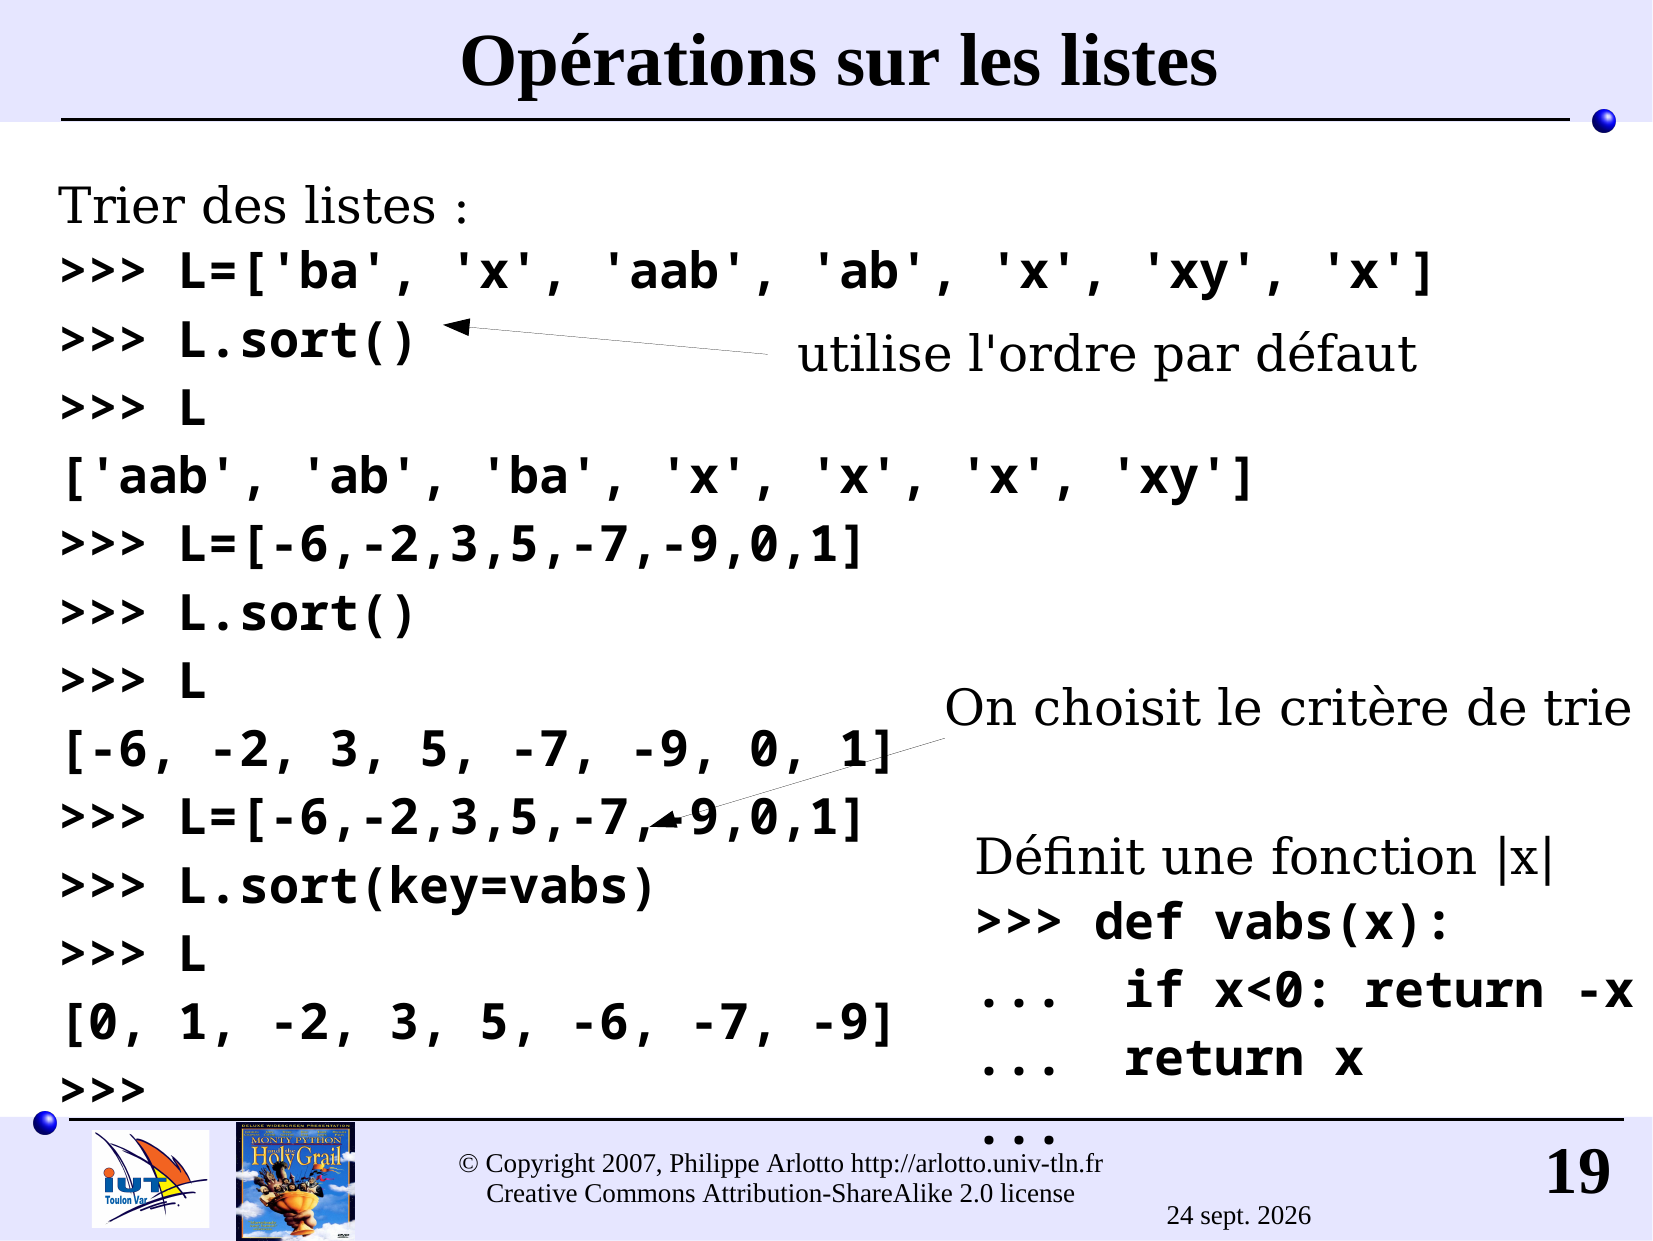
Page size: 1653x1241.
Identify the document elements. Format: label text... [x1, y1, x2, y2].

picture [236, 1122, 355, 1241]
text_box utilise l'ordre par défaut [797, 324, 1418, 384]
title Opérations sur les listes [95, 11, 1585, 110]
text_box Définit une fonction |x| >>> def vabs(x): ... if x<0: return -x ... return x ... [974, 827, 1635, 1182]
text_box Trier des listes : >>> L=['ba', 'x', 'aab', 'ab', 'x', 'xy', 'x'] >>> L.sort() >>> L ['aab', 'ab', 'ba', 'x', 'x', 'x', 'xy'] >>> L=[-6,-2,3,5,-7,-9,0,1] >>> L.sort() >>> L [-6, -2, 3, 5, -7, -9, 0, 1] >>> L=[-6,-2,3,5,-7,-9,0,1] >>> L.sort(key=vabs) >>> L [0, 1, -2, 3, 5, -6, -7, -9] >>> [59, 177, 1440, 1122]
text_box On choisit le critère de trie [944, 679, 1634, 738]
